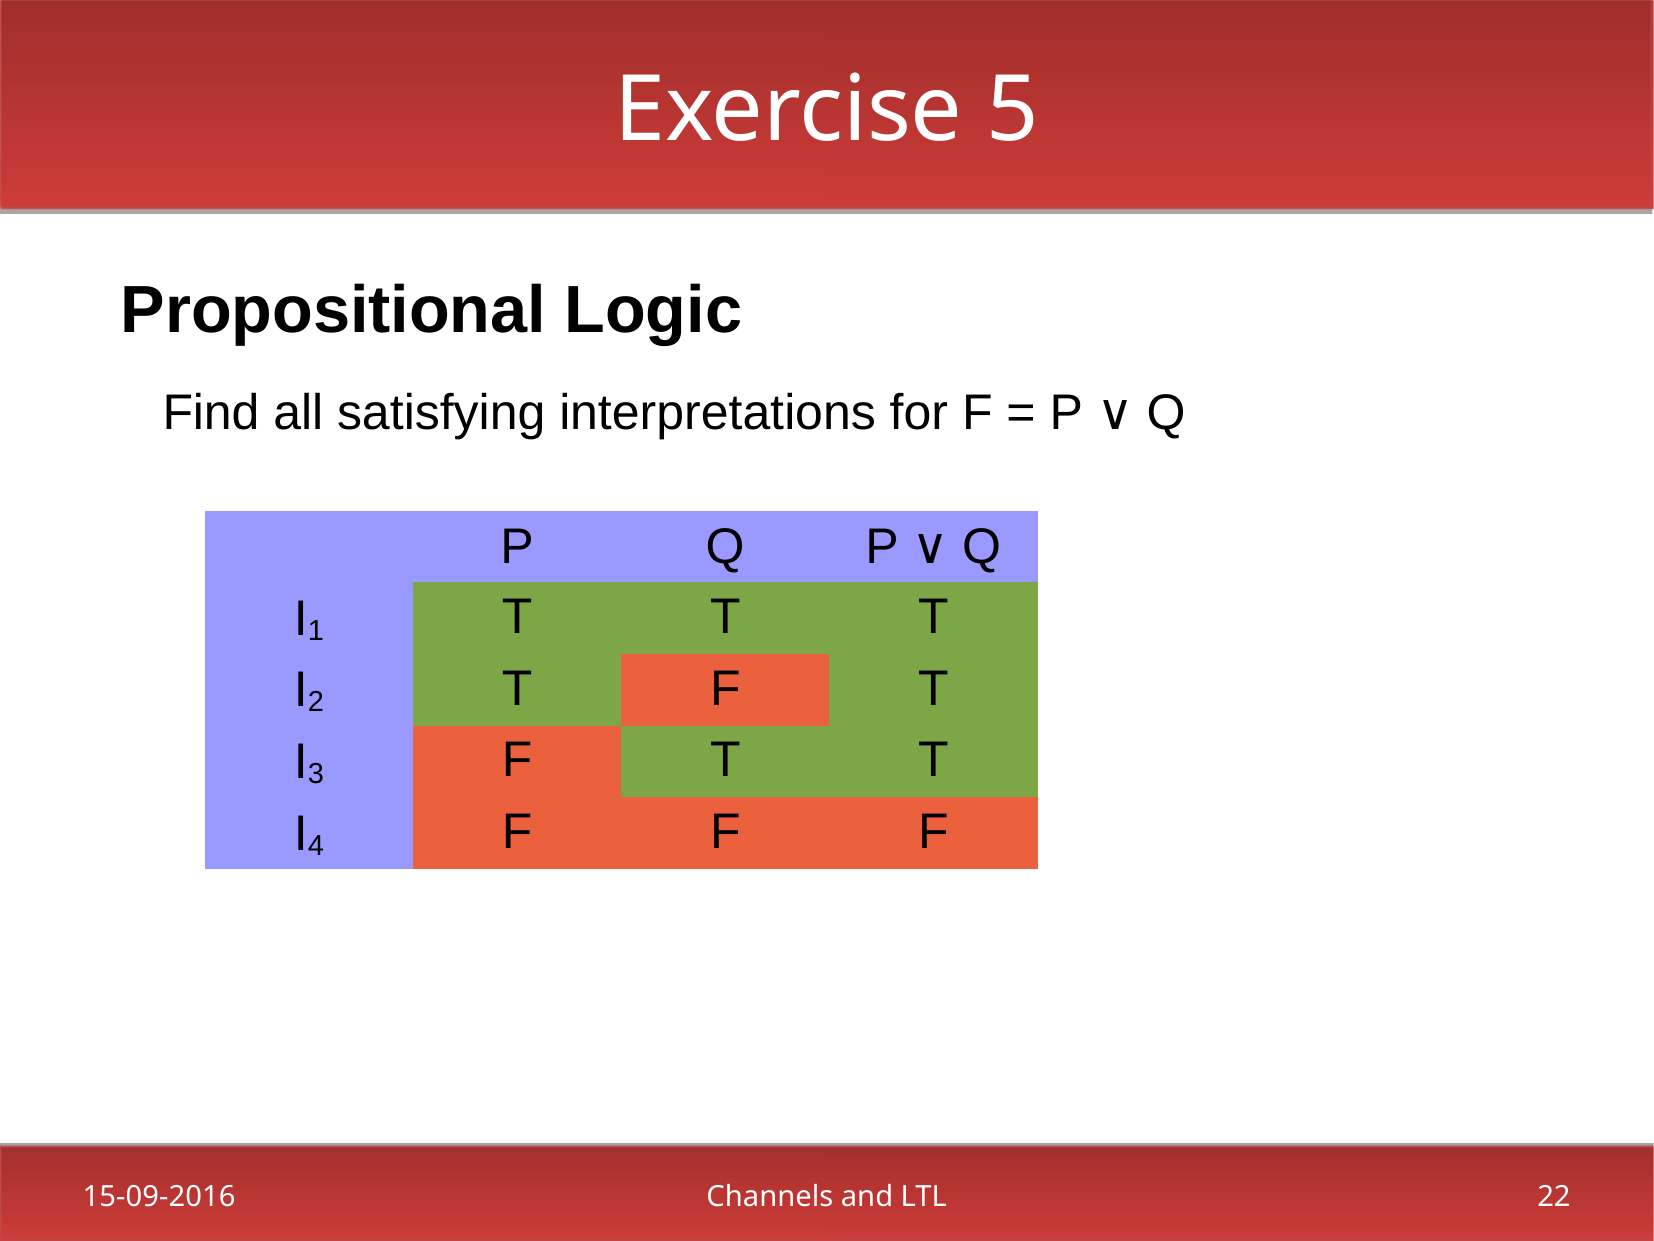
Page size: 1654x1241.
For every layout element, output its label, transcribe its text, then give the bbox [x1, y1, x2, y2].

title Exercise 5 [59, 31, 1595, 178]
table_cell F [413, 726, 621, 797]
table_cell T [829, 582, 1038, 654]
table_cell F [829, 797, 1038, 869]
table_cell T [621, 726, 829, 797]
table_cell F [621, 654, 829, 726]
text_box Find all satisfying interpretations for F = P ∨ Q [147, 377, 1202, 448]
table_cell T [413, 654, 621, 726]
table_cell T [413, 582, 621, 654]
table_cell T [621, 582, 829, 654]
table_cell I2 [205, 654, 413, 726]
table_header P ∨ Q [829, 511, 1038, 582]
table_cell F [413, 797, 621, 869]
table_cell F [621, 797, 829, 869]
text_box Propositional Logic [105, 264, 759, 354]
table_cell I4 [205, 797, 413, 869]
picture [0, 0, 1654, 214]
table_cell I1 [205, 582, 413, 654]
table_cell T [829, 654, 1038, 726]
table_header P [413, 511, 621, 582]
table_cell I3 [205, 726, 413, 797]
picture [0, 1143, 1654, 1241]
table_header Q [621, 511, 829, 582]
table_header [205, 511, 413, 582]
table_cell T [829, 726, 1038, 797]
